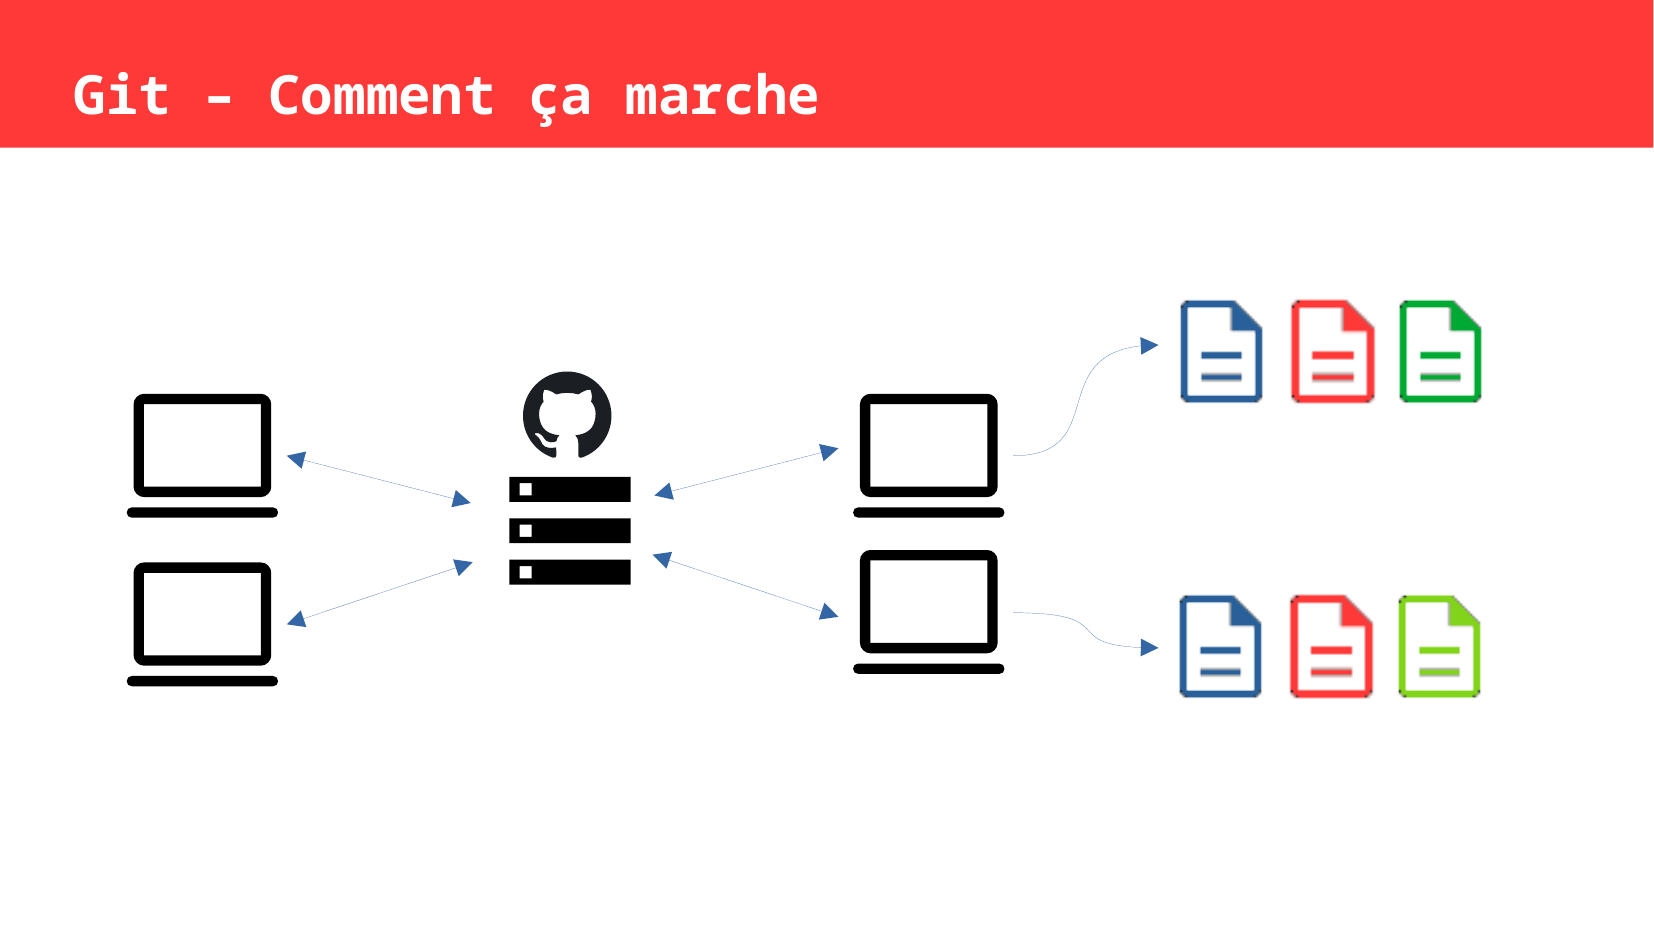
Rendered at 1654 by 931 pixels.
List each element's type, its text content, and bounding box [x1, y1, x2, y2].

text_box Git – Comment ça marche [59, 49, 1506, 119]
picture [844, 371, 1014, 697]
picture [118, 371, 287, 709]
picture [1158, 288, 1503, 414]
picture [487, 371, 653, 614]
text_box [0, 0, 1654, 148]
picture [1157, 583, 1502, 709]
